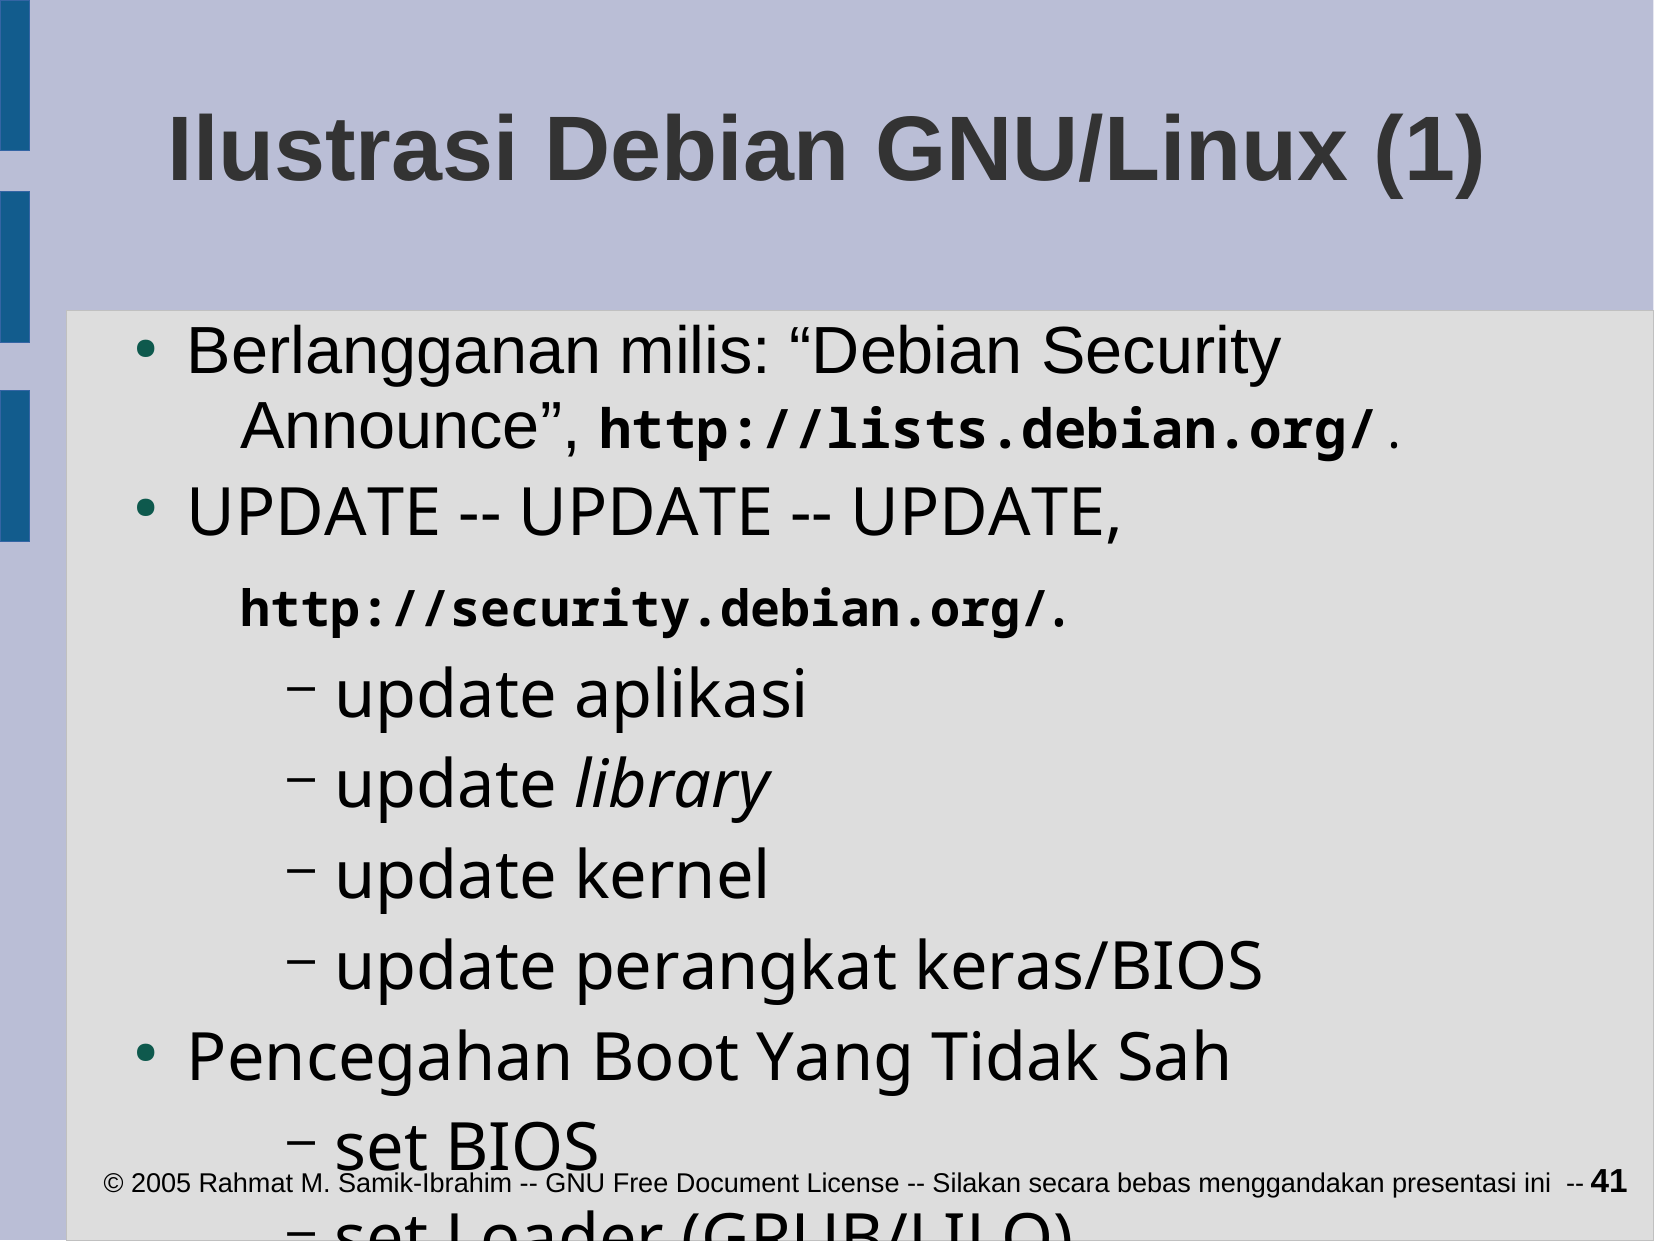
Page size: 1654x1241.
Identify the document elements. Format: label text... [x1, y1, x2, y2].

title Ilustrasi Debian GNU/Linux (1) [121, 44, 1534, 252]
list Berlangganan milis: “Debian Security Announce”, http://lists.debian.org/. UPDATE -- UPDATE -- UPDATE, http://security.debian.org/. update aplikasi update library update kernel update perangkat keras/BIOS Pencegahan Boot Yang Tidak Sah set BIOS set Loader (GRUB/LILO) [98, 312, 1511, 1139]
